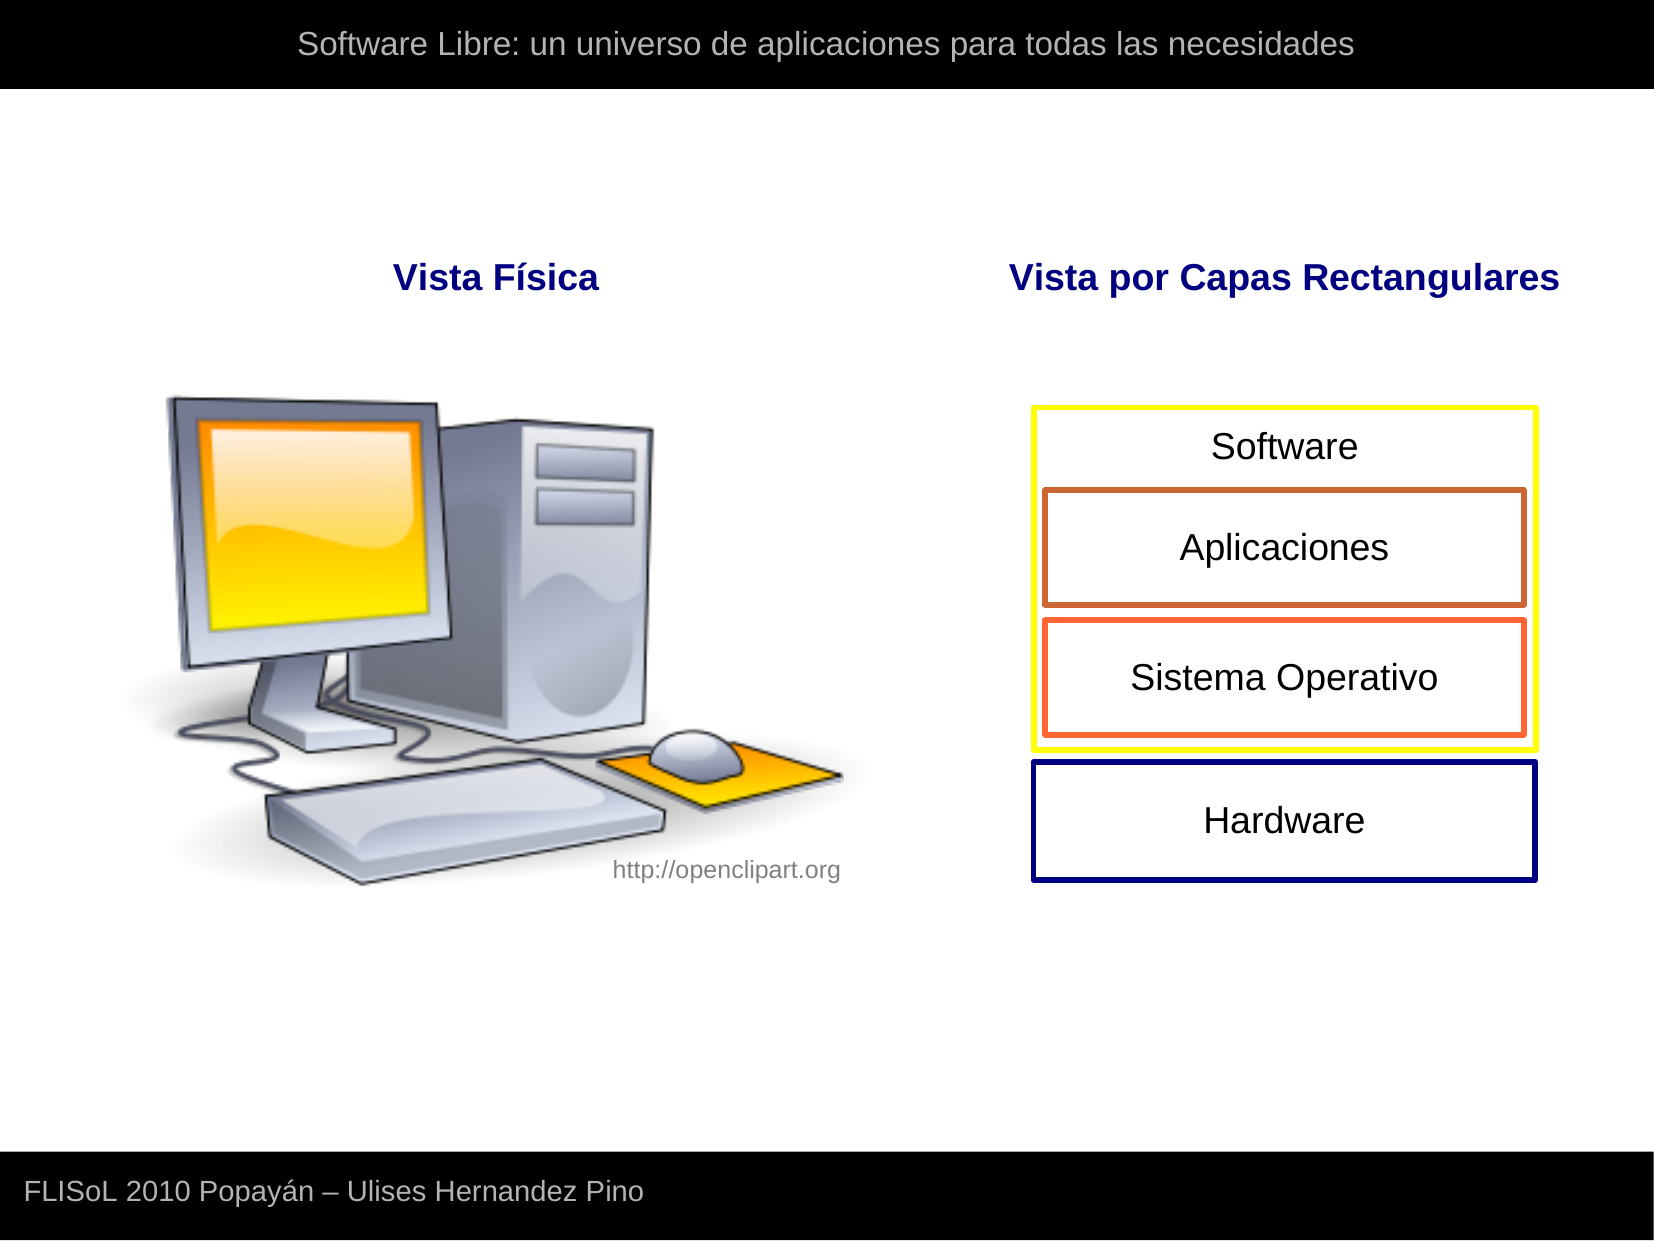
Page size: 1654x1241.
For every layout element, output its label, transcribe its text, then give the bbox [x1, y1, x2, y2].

text_box Aplicaciones [1045, 490, 1524, 605]
text_box Vista Física [378, 249, 615, 306]
text_box Software [1033, 407, 1536, 751]
text_box Vista por Capas Rectangulares [993, 249, 1576, 306]
text_box Hardware [1033, 761, 1536, 880]
text_box http://openclipart.org [590, 848, 857, 892]
text_box Sistema Operativo [1045, 620, 1524, 735]
picture [112, 247, 880, 1016]
